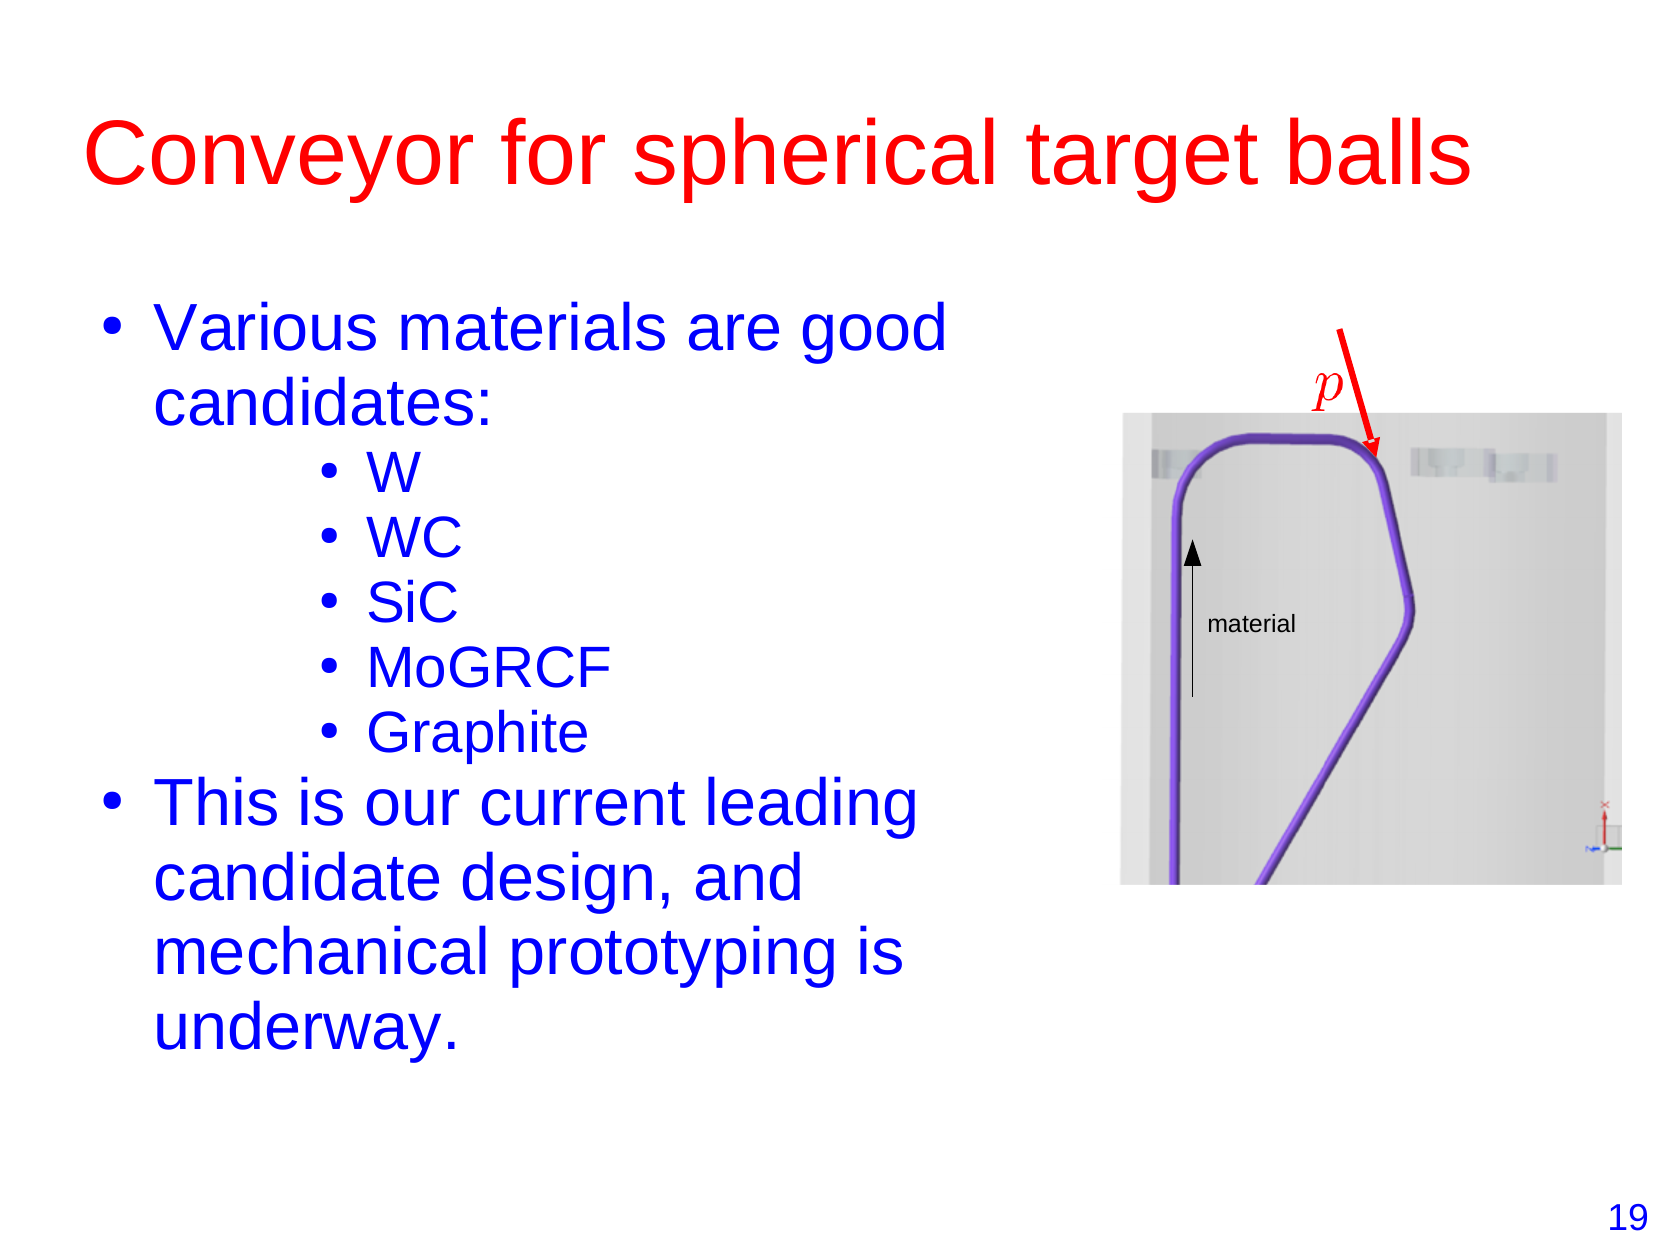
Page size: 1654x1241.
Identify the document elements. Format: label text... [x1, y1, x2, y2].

text_box material [1193, 602, 1313, 646]
picture [1311, 373, 1343, 411]
picture [1102, 412, 1622, 886]
list Various materials are good candidates: W WC SiC MoGRCF Graphite This is our current leading candidate design, and mechanical prototyping is underway. [82, 290, 1126, 1109]
text_box [1336, 328, 1381, 458]
title Conveyor for spherical target balls [82, 49, 1571, 257]
